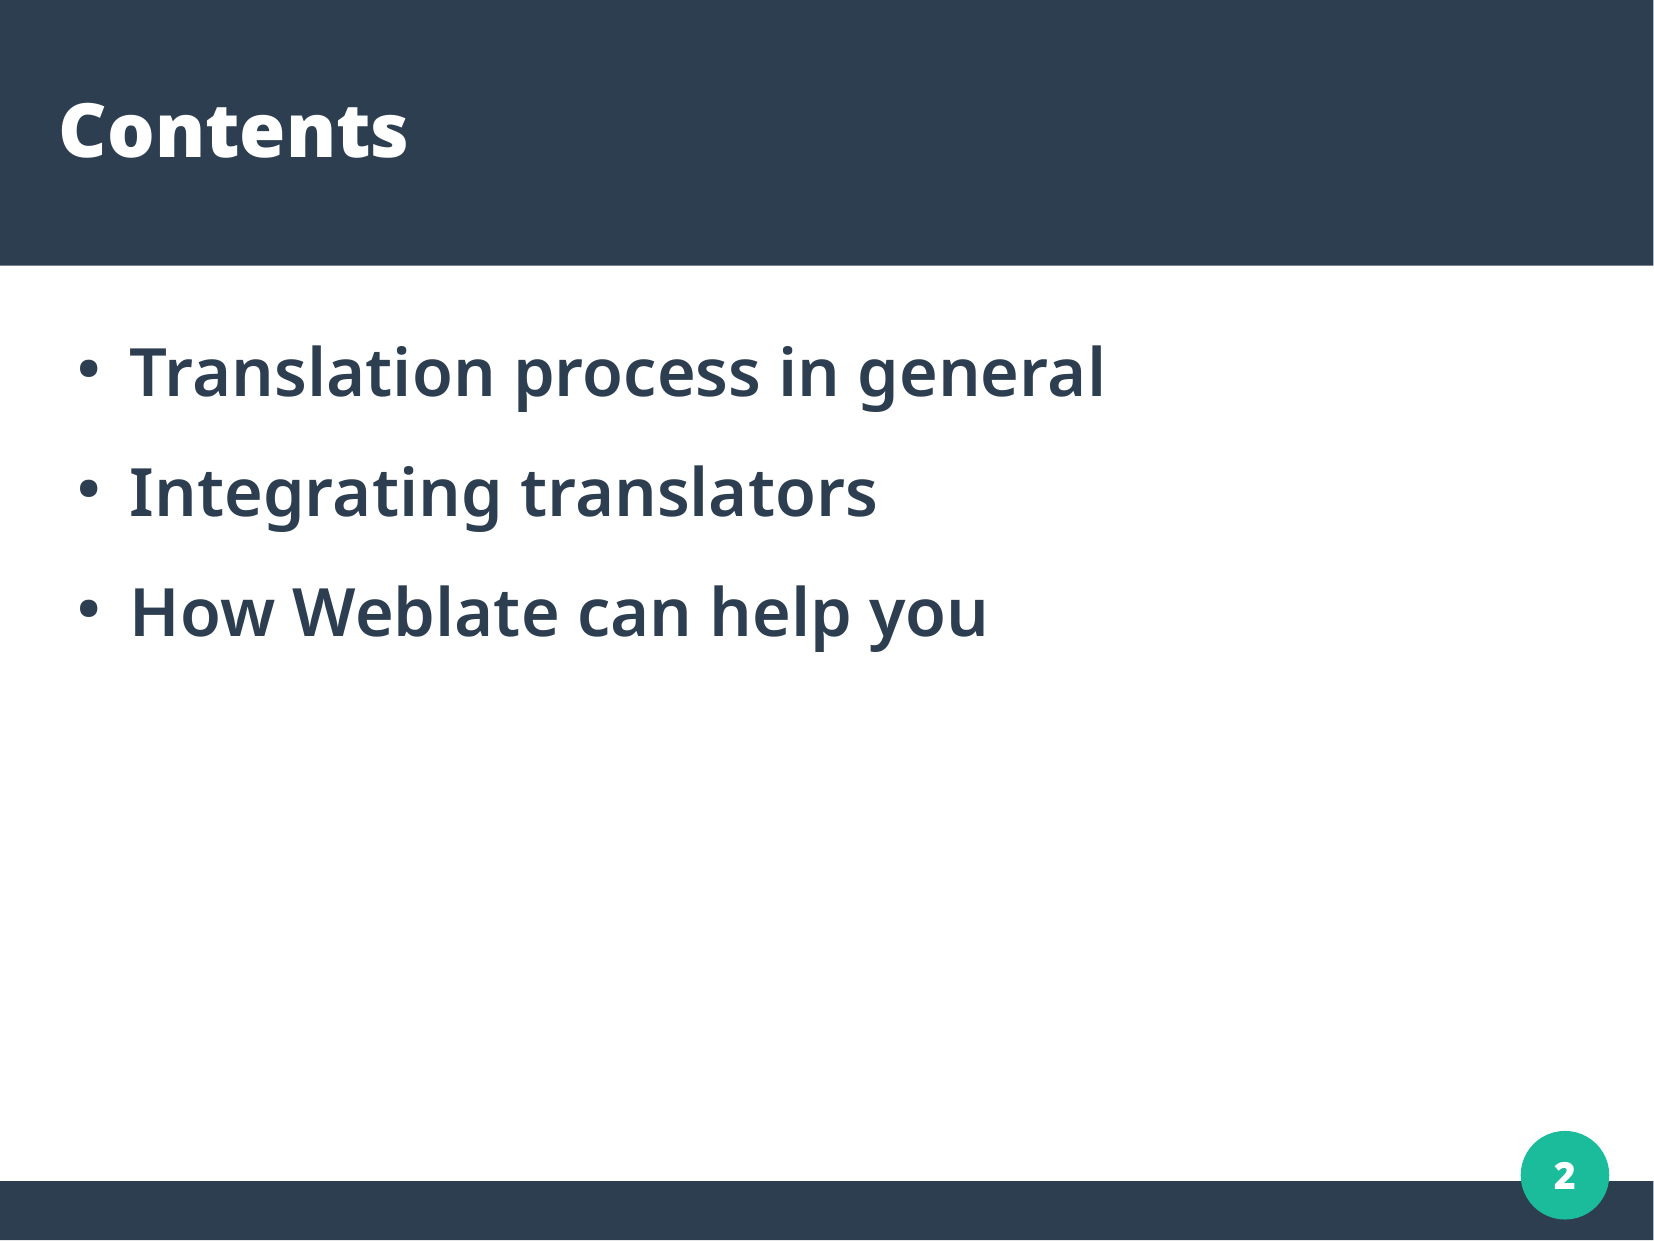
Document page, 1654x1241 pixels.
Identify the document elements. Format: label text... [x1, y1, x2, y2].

title Contents [59, 49, 1595, 207]
list Translation process in general Integrating translators How Weblate can help you [59, 324, 1595, 1152]
